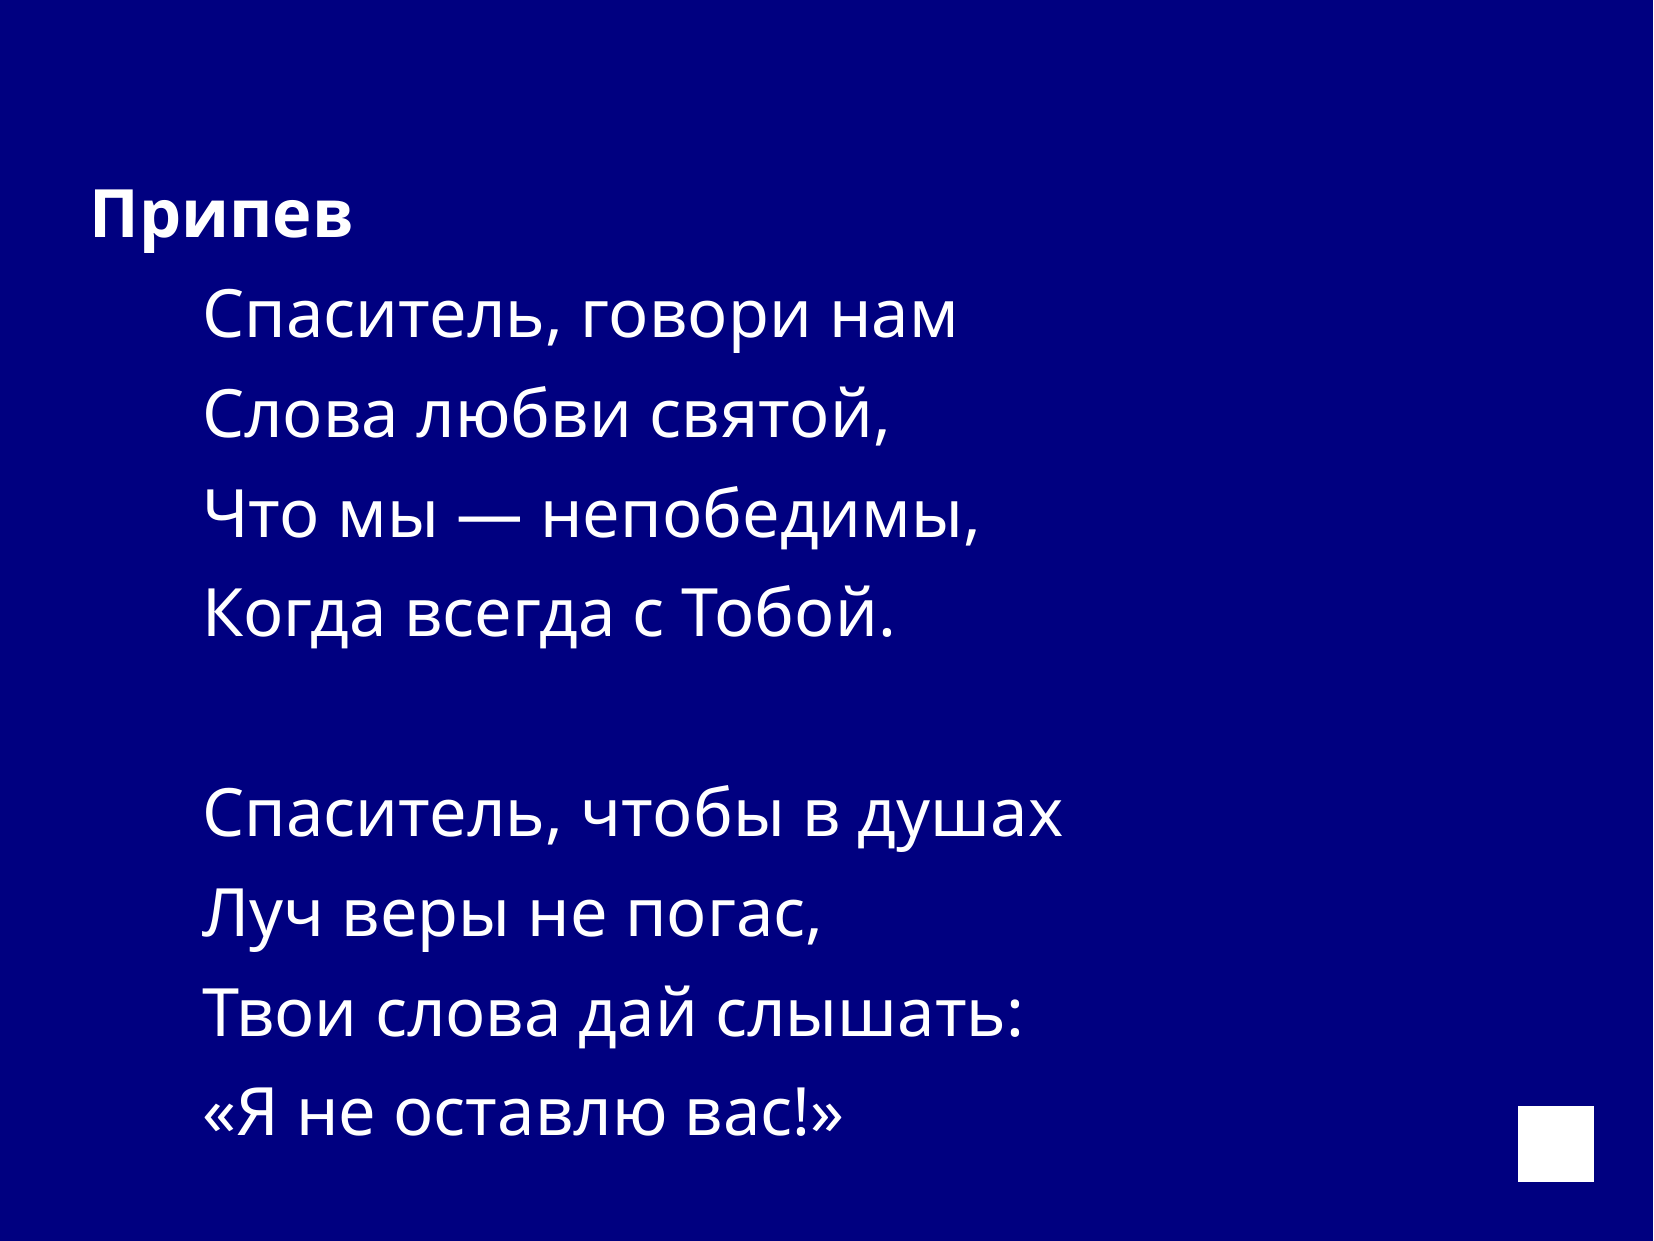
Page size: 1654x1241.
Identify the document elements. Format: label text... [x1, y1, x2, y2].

text_box Припев Спаситель, говори нам Слова любви святой, Что мы — непобедимы, Когда всегда с Тобой. Спаситель, чтобы в душах Луч веры не погас, Твои слова дай слышать: «Я не оставлю вас!» [75, 150, 1576, 1163]
text_box [1518, 1106, 1594, 1182]
